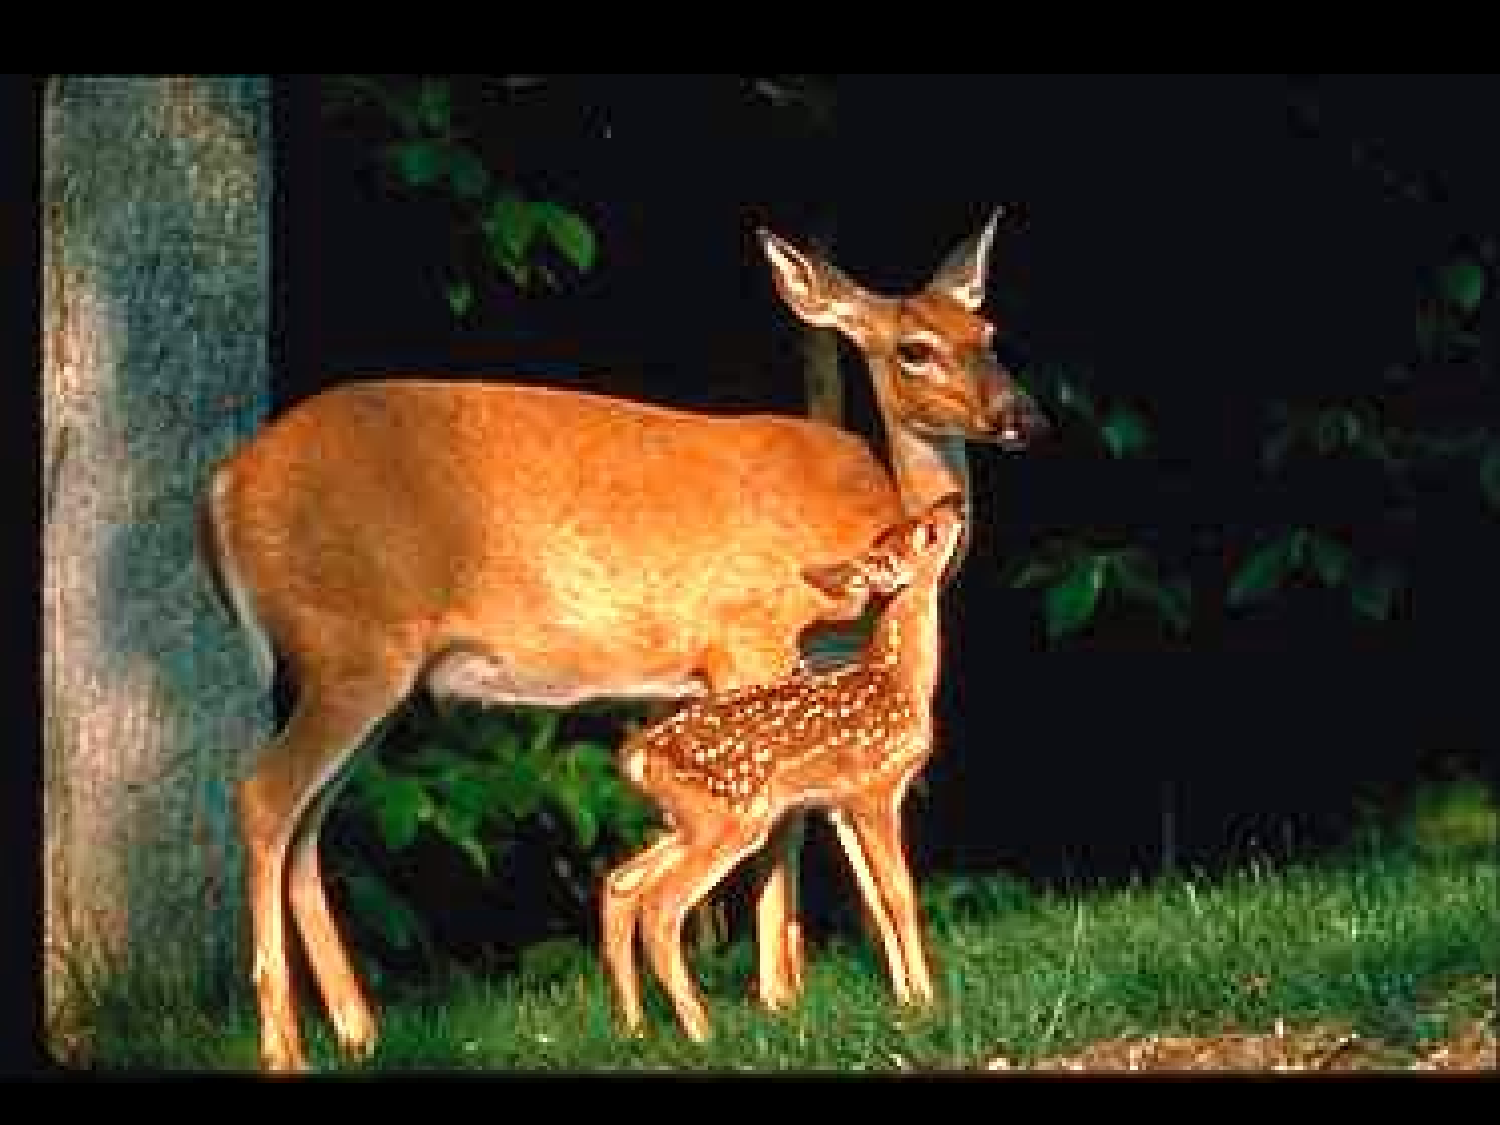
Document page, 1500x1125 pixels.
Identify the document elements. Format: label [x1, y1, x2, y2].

picture [0, 74, 1500, 1084]
